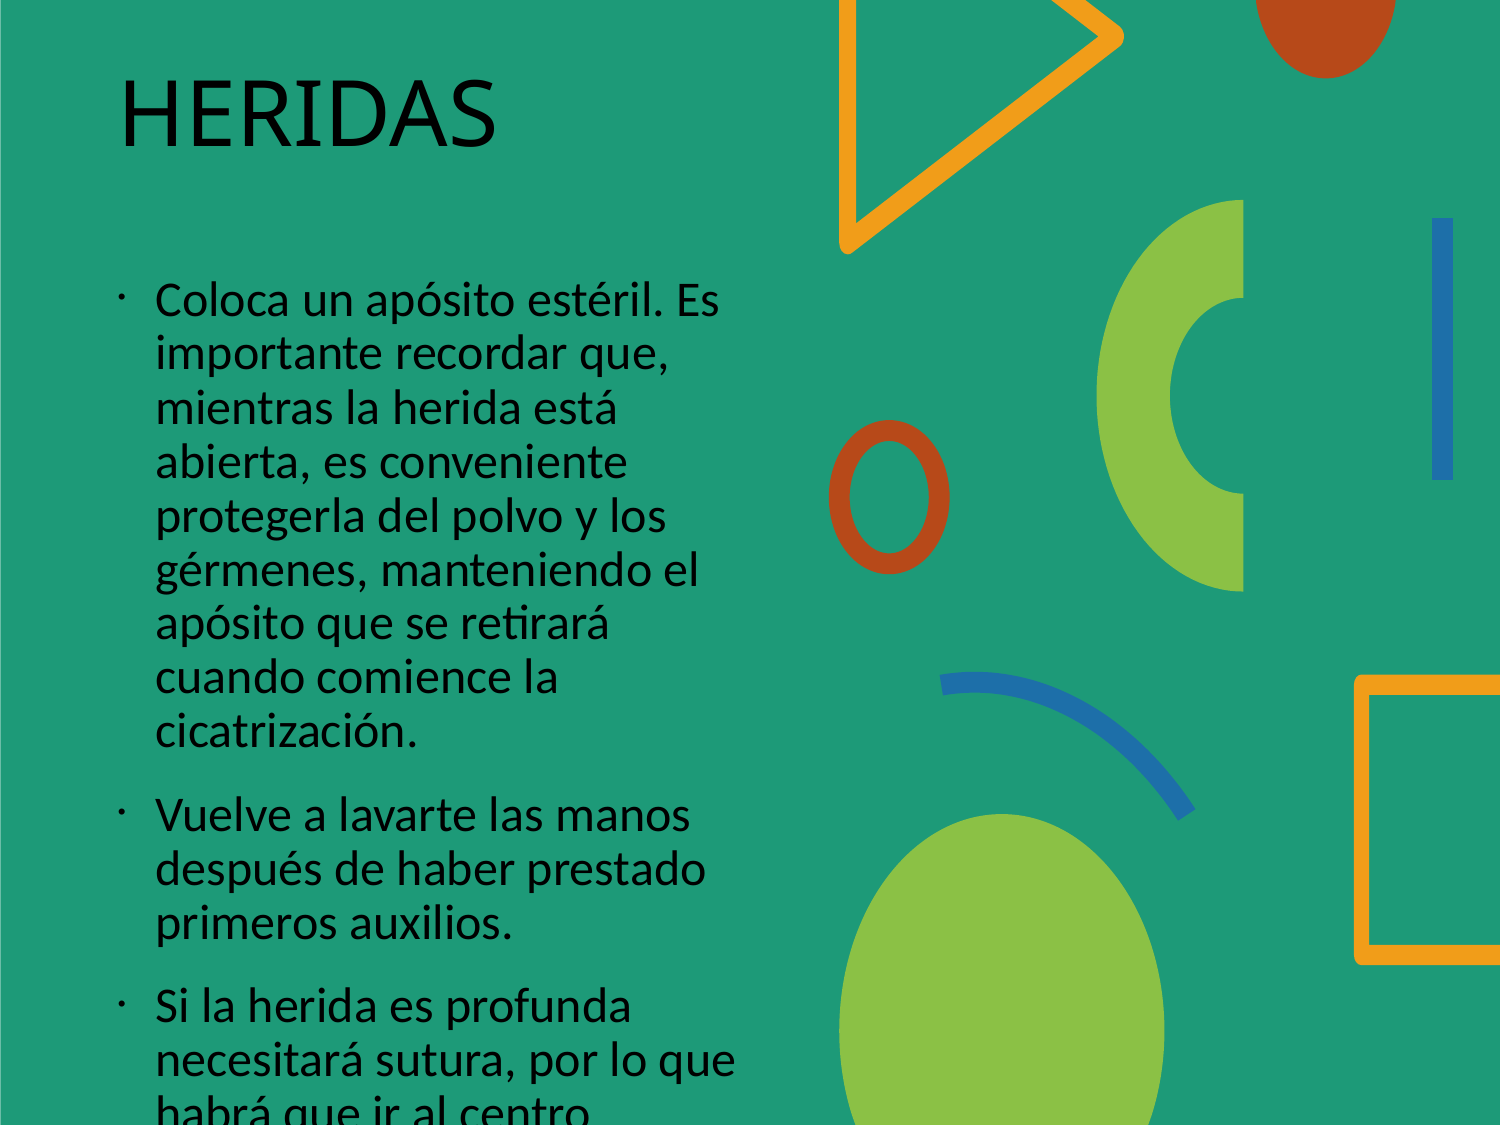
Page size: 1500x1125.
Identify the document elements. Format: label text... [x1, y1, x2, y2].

text_box [513, 1109, 524, 1125]
text_box [418, 1119, 429, 1125]
list Coloca un apósito estéril. Es importante recordar que, mientras la herida está abierta, es conveniente protegerla del polvo y los gérmenes, manteniendo el apósito que se retirará cuando comience la cicatrización. Vuelve a lavarte las manos después de haber prestado primeros auxilios. Si la herida es profunda necesitará sutura, por lo que habrá que ir al centro sanitario. [103, 265, 787, 1014]
text_box [163, 1109, 174, 1125]
text_box [289, 1109, 302, 1125]
text_box [342, 1109, 355, 1115]
text_box [187, 1119, 198, 1125]
text_box [254, 1119, 265, 1125]
text_box [0, 0, 1500, 1125]
text_box [570, 1109, 584, 1125]
text_box [213, 1109, 225, 1125]
title HERIDAS [103, 59, 787, 265]
text_box [486, 1109, 499, 1115]
